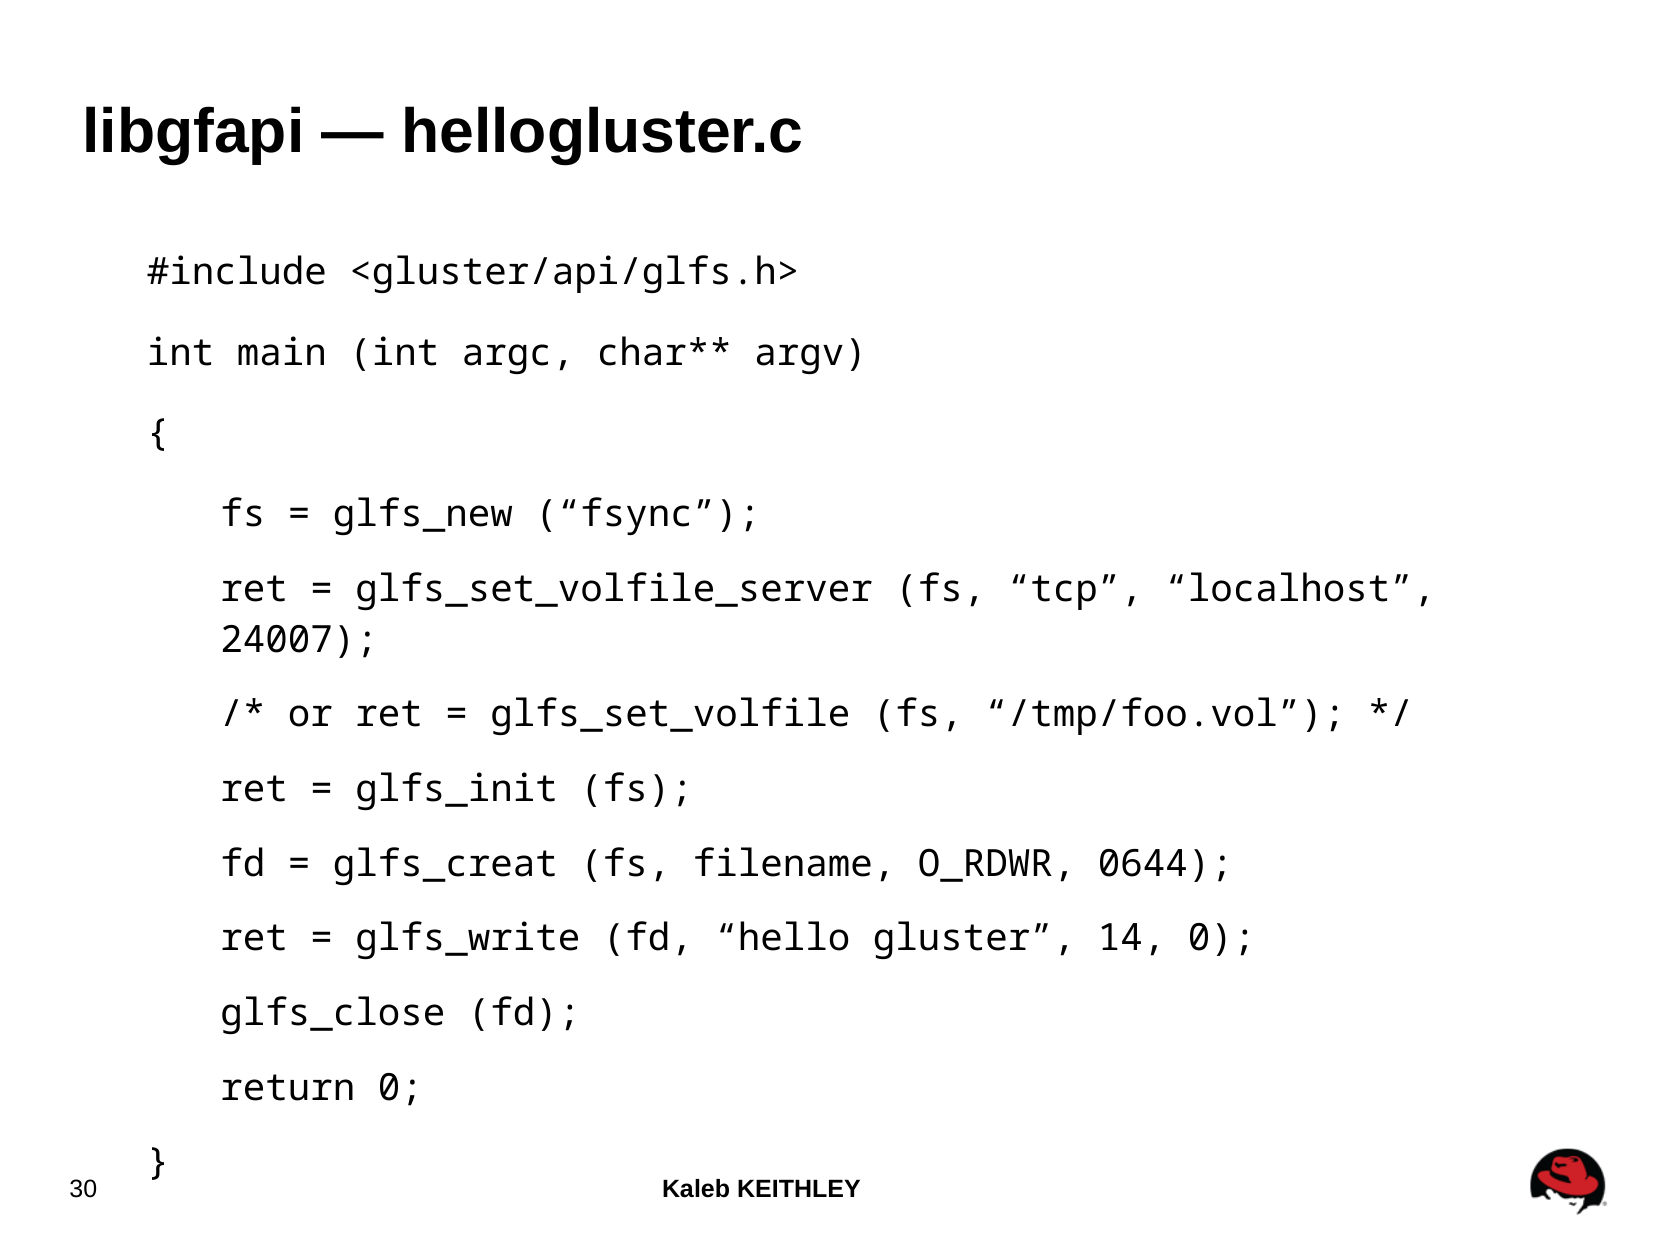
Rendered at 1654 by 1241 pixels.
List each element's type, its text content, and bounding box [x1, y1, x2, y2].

picture [1529, 1146, 1613, 1224]
title libgfapi — hellogluster.c [82, 37, 1571, 226]
list #include <gluster/api/glfs.h> int main (int argc, char** argv) { fs = glfs_new (“fsync”); ret = glfs_set_volfile_server (fs, “tcp”, “localhost”, 24007); /* or ret = glfs_set_volfile (fs, “/tmp/foo.vol”); */ ret = glfs_init (fs); fd = glfs_creat (fs, filename, O_RDWR, 0644); ret = glfs_write (fd, “hello gluster”, 14, 0); glfs_close (fd); return 0; } [86, 244, 1576, 1089]
